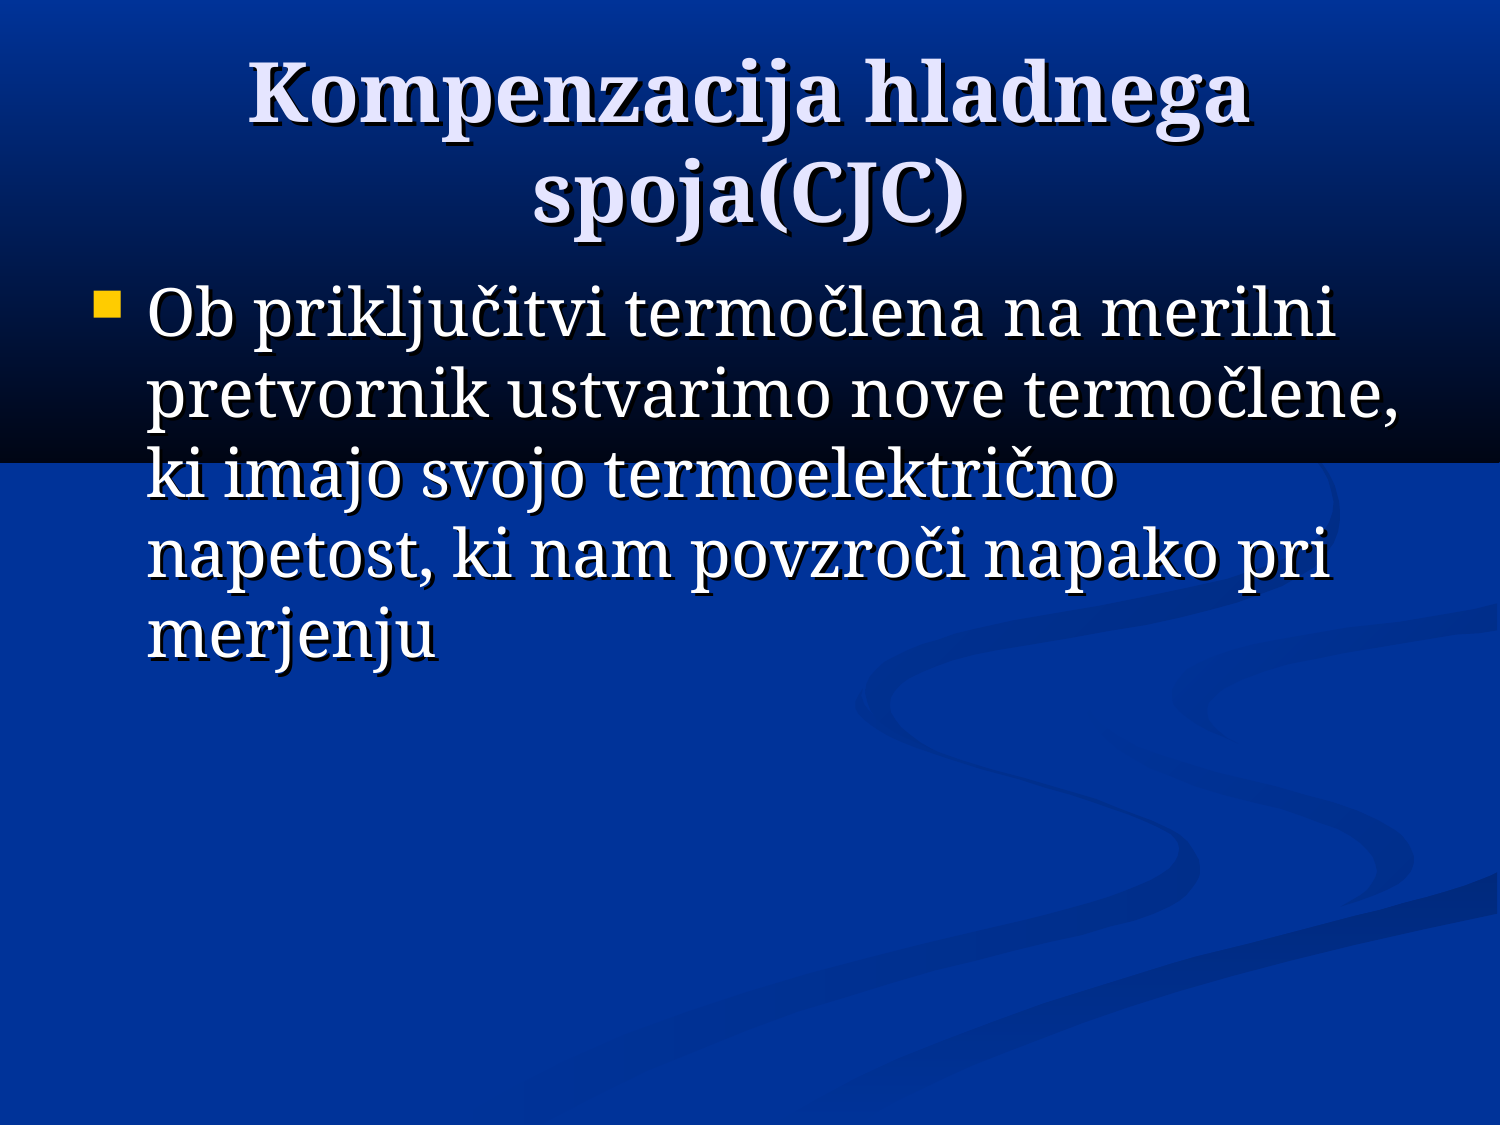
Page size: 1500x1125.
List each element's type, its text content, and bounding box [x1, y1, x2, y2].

title Kompenzacija hladnega spoja(CJC) [75, 45, 1426, 233]
list Ob priključitvi termočlena na merilni pretvornik ustvarimo nove termočlene, ki imajo svojo termoelektrično napetost, ki nam povzroči napako pri merjenju [75, 262, 1426, 1006]
